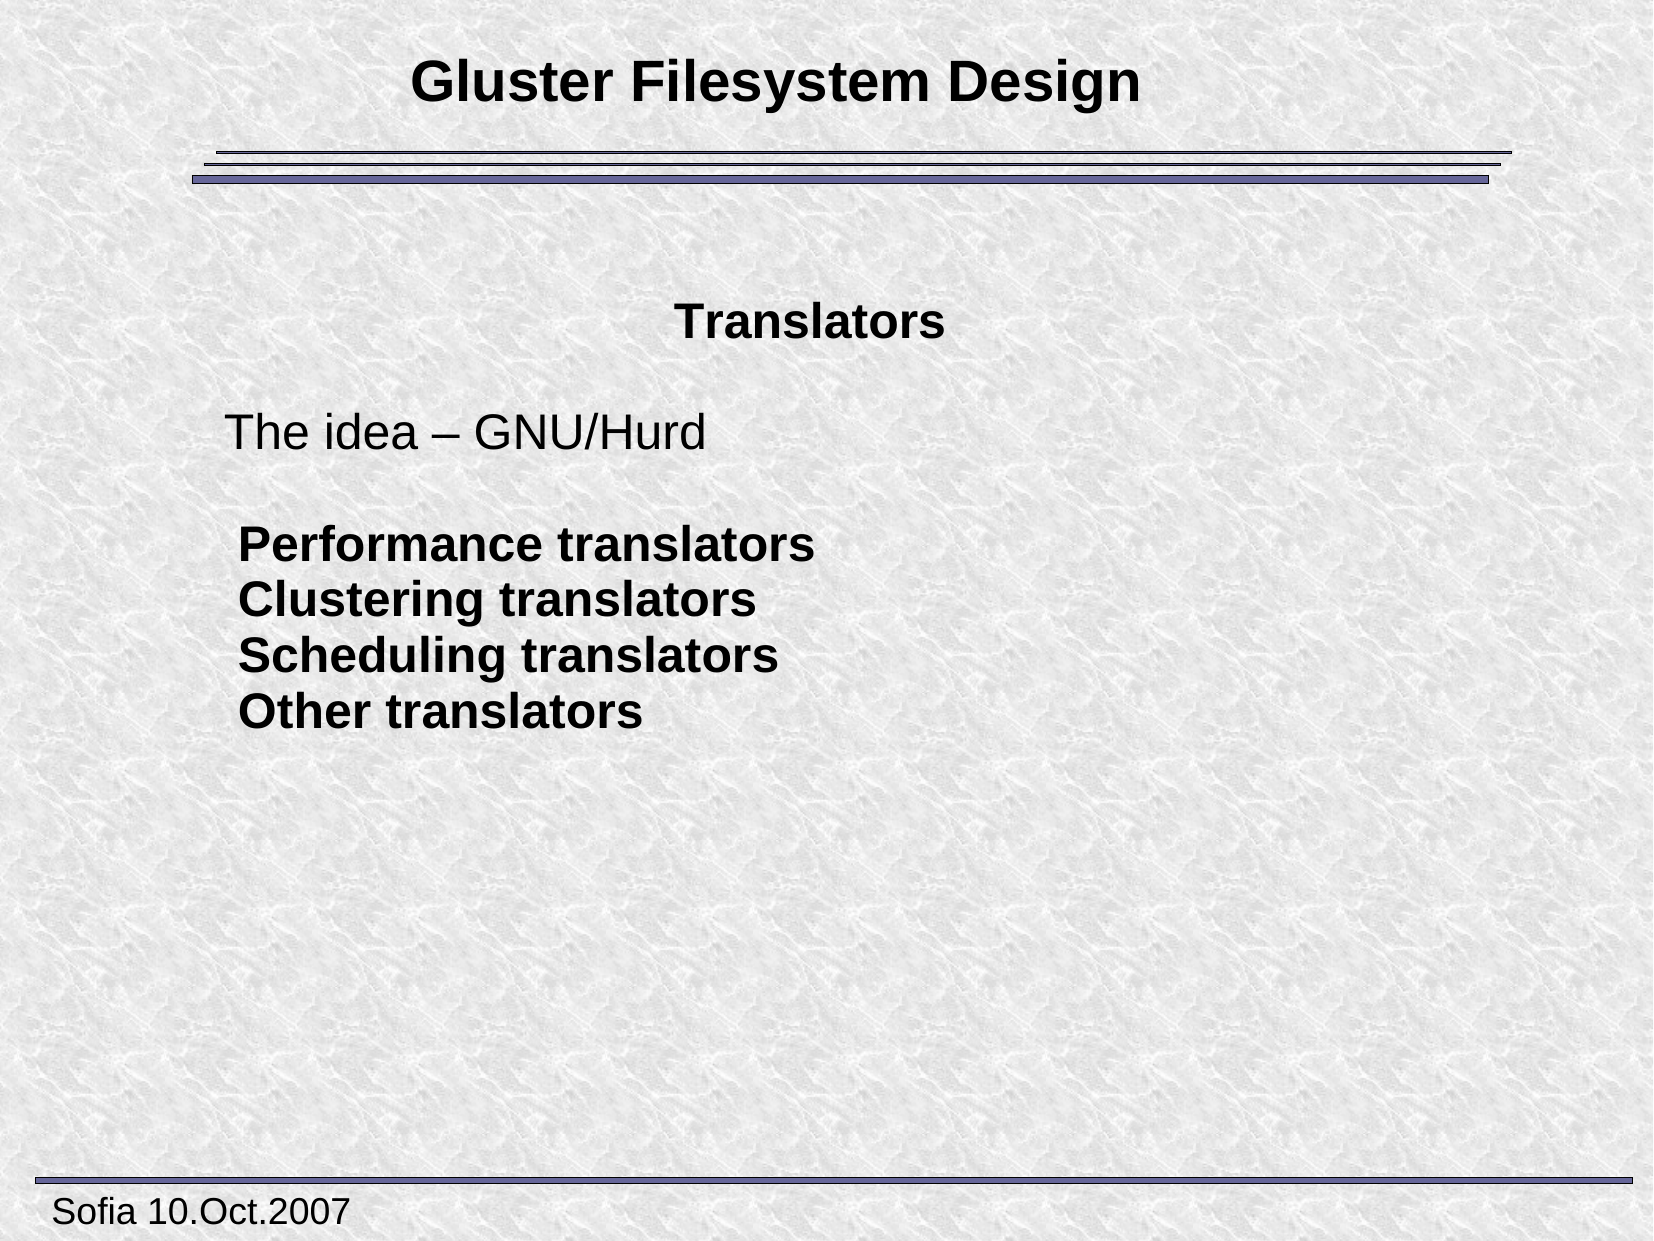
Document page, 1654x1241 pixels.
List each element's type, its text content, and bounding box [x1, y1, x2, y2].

text_box Translators The idea – GNU/Hurd Performance translators Clustering translators Scheduling translators Other translators [209, 229, 986, 770]
picture [0, 0, 1654, 1241]
text_box Sofia 10.Oct.2007 [36, 1183, 389, 1241]
text_box [35, 1177, 1633, 1184]
text_box [192, 175, 1489, 184]
text_box Gluster Filesystem Design [395, 41, 1211, 125]
